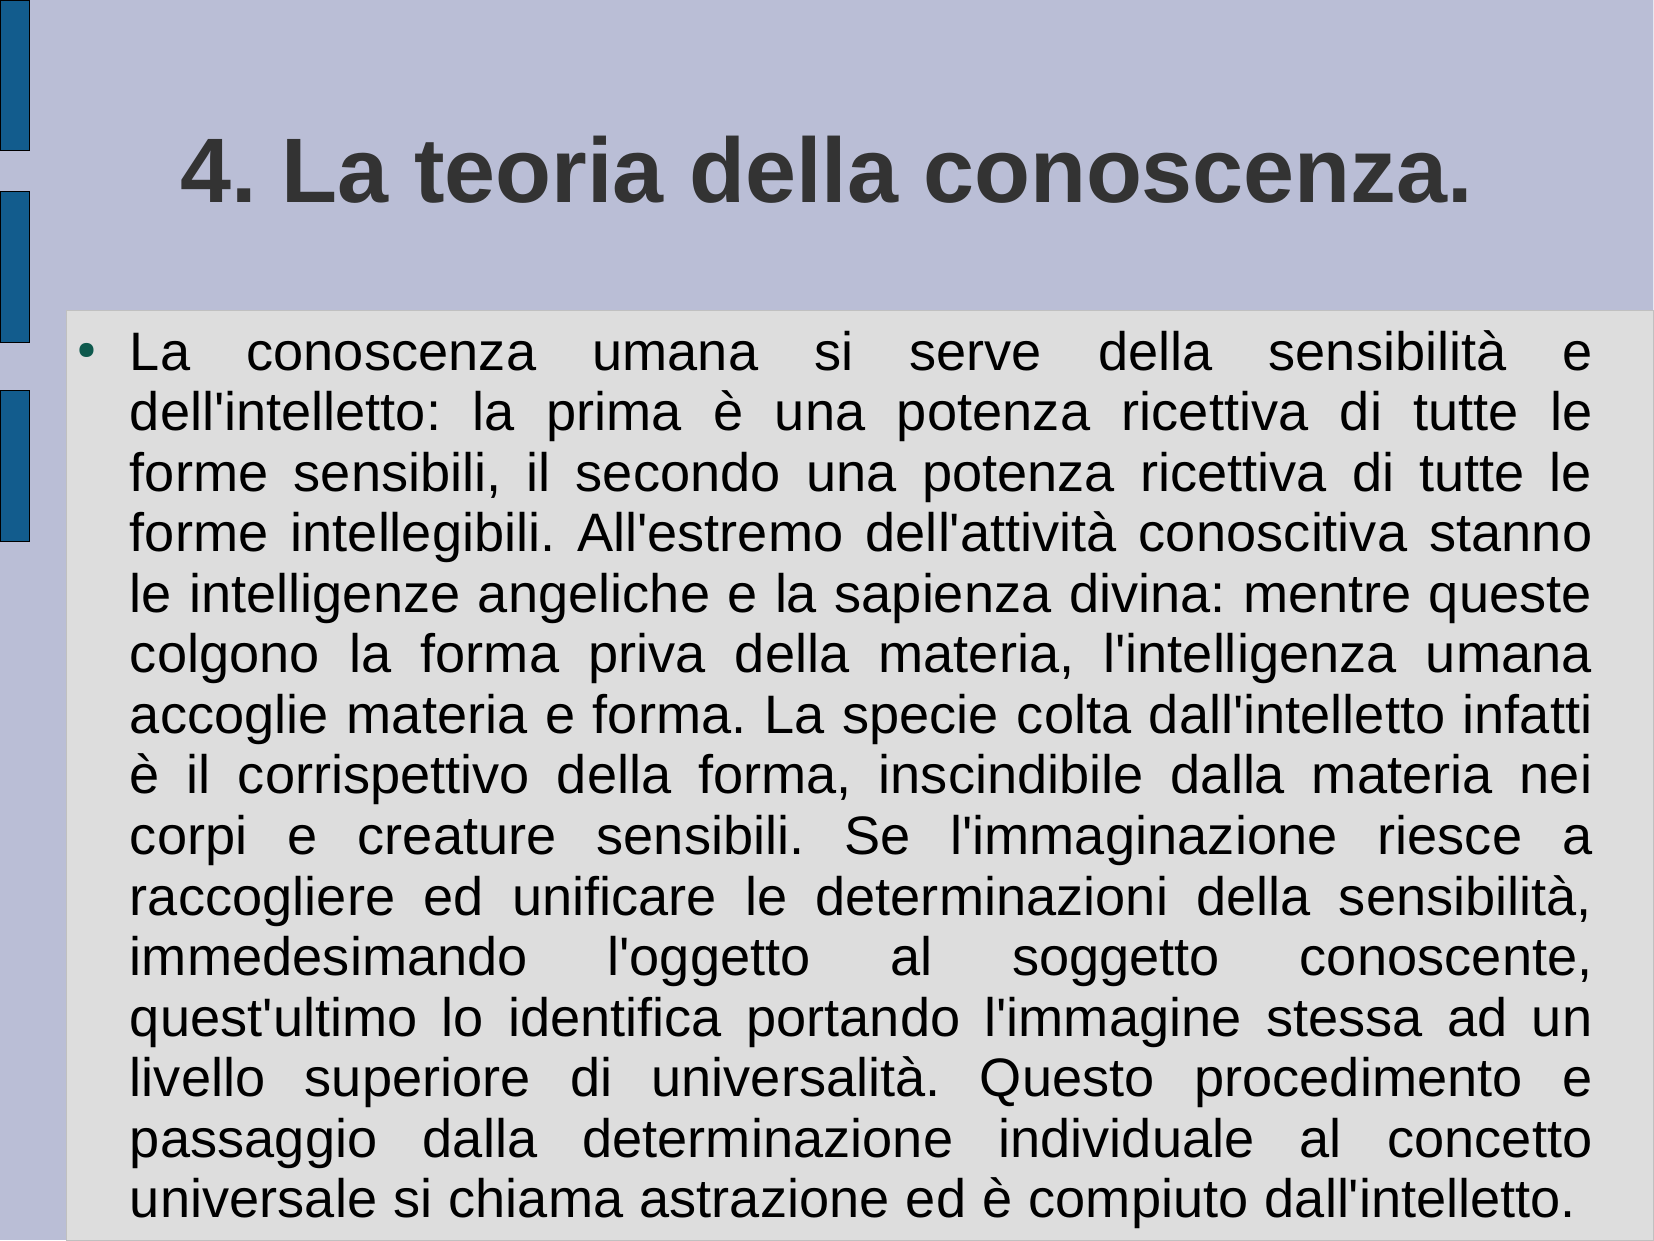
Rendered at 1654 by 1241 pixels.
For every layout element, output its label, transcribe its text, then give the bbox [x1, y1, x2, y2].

list La conoscenza umana si serve della sensibilità e dell'intelletto: la prima è una potenza ricettiva di tutte le forme sensibili, il secondo una potenza ricettiva di tutte le forme intellegibili. All'estremo dell'attività conoscitiva stanno le intelligenze angeliche e la sapienza divina: mentre queste colgono la forma priva della materia, l'intelligenza umana accoglie materia e forma. La specie colta dall'intelletto infatti è il corrispettivo della forma, inscindibile dalla materia nei corpi e creature sensibili. Se l'immaginazione riesce a raccogliere ed unificare le determinazioni della sensibilità, immedesimando l'oggetto al soggetto conoscente, quest'ultimo lo identifica portando l'immagine stessa ad un livello superiore di universalità. Questo procedimento e passaggio dalla determinazione individuale al concetto universale si chiama astrazione ed è compiuto dall'intelletto. [59, 321, 1595, 1241]
title 4. La teoria della conoscenza. [121, 67, 1534, 275]
